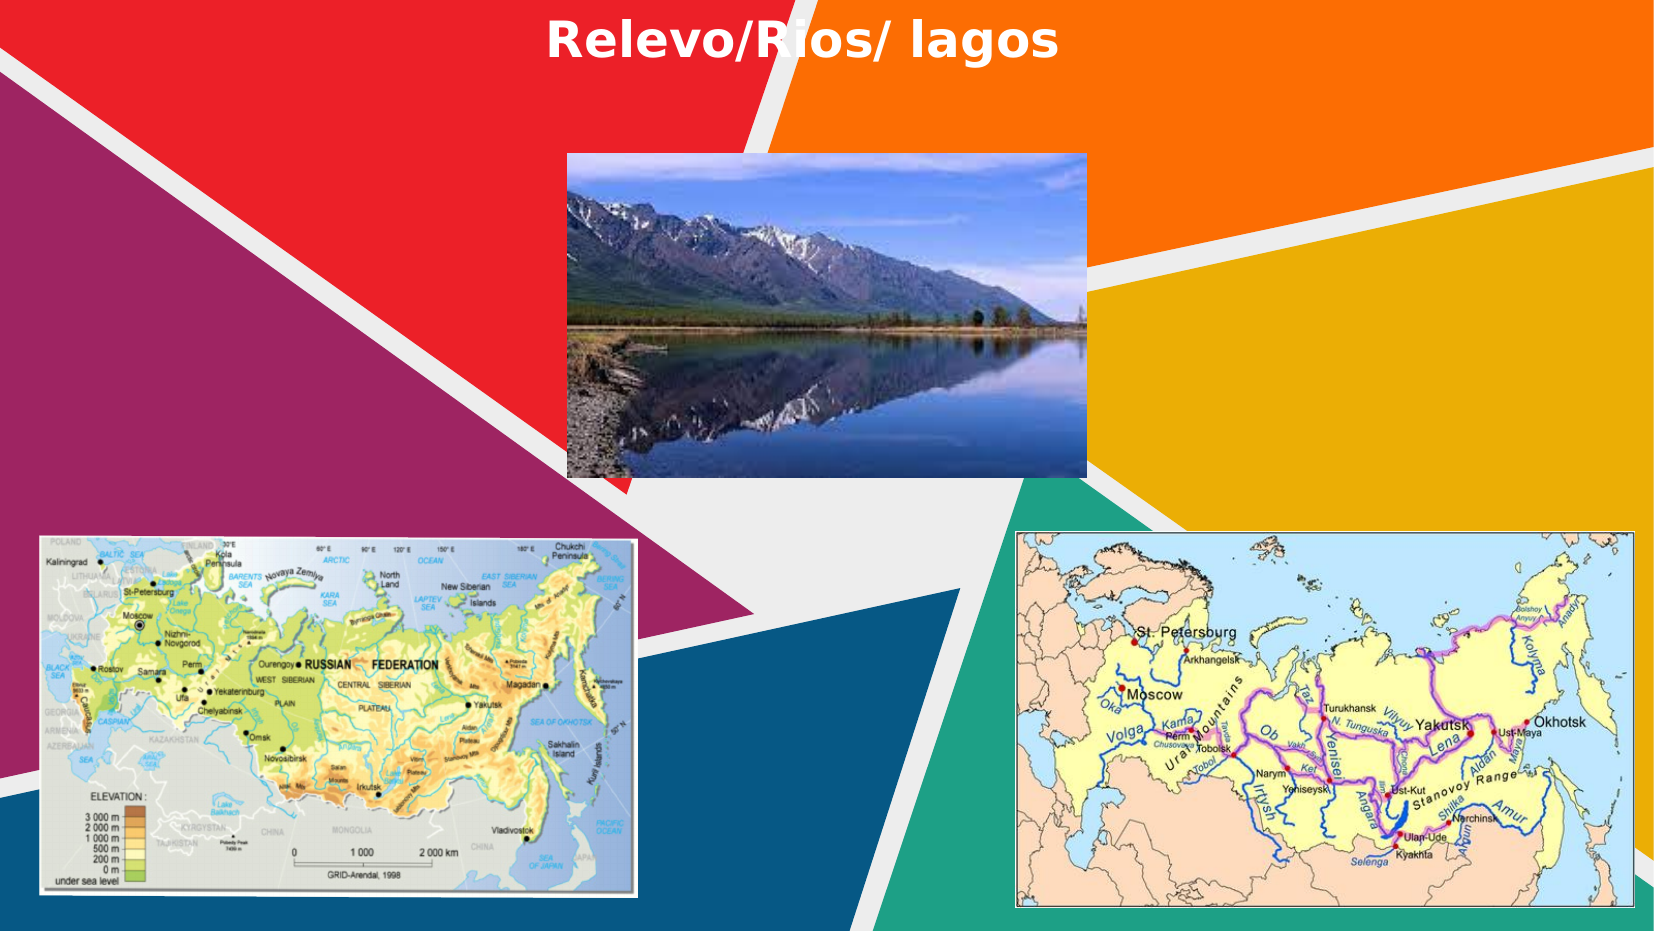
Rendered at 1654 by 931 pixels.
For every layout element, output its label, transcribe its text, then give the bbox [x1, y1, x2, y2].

picture [39, 535, 638, 898]
title Relevo/Rios/ lagos [59, 0, 1548, 119]
picture [567, 153, 1087, 478]
picture [1015, 531, 1635, 908]
